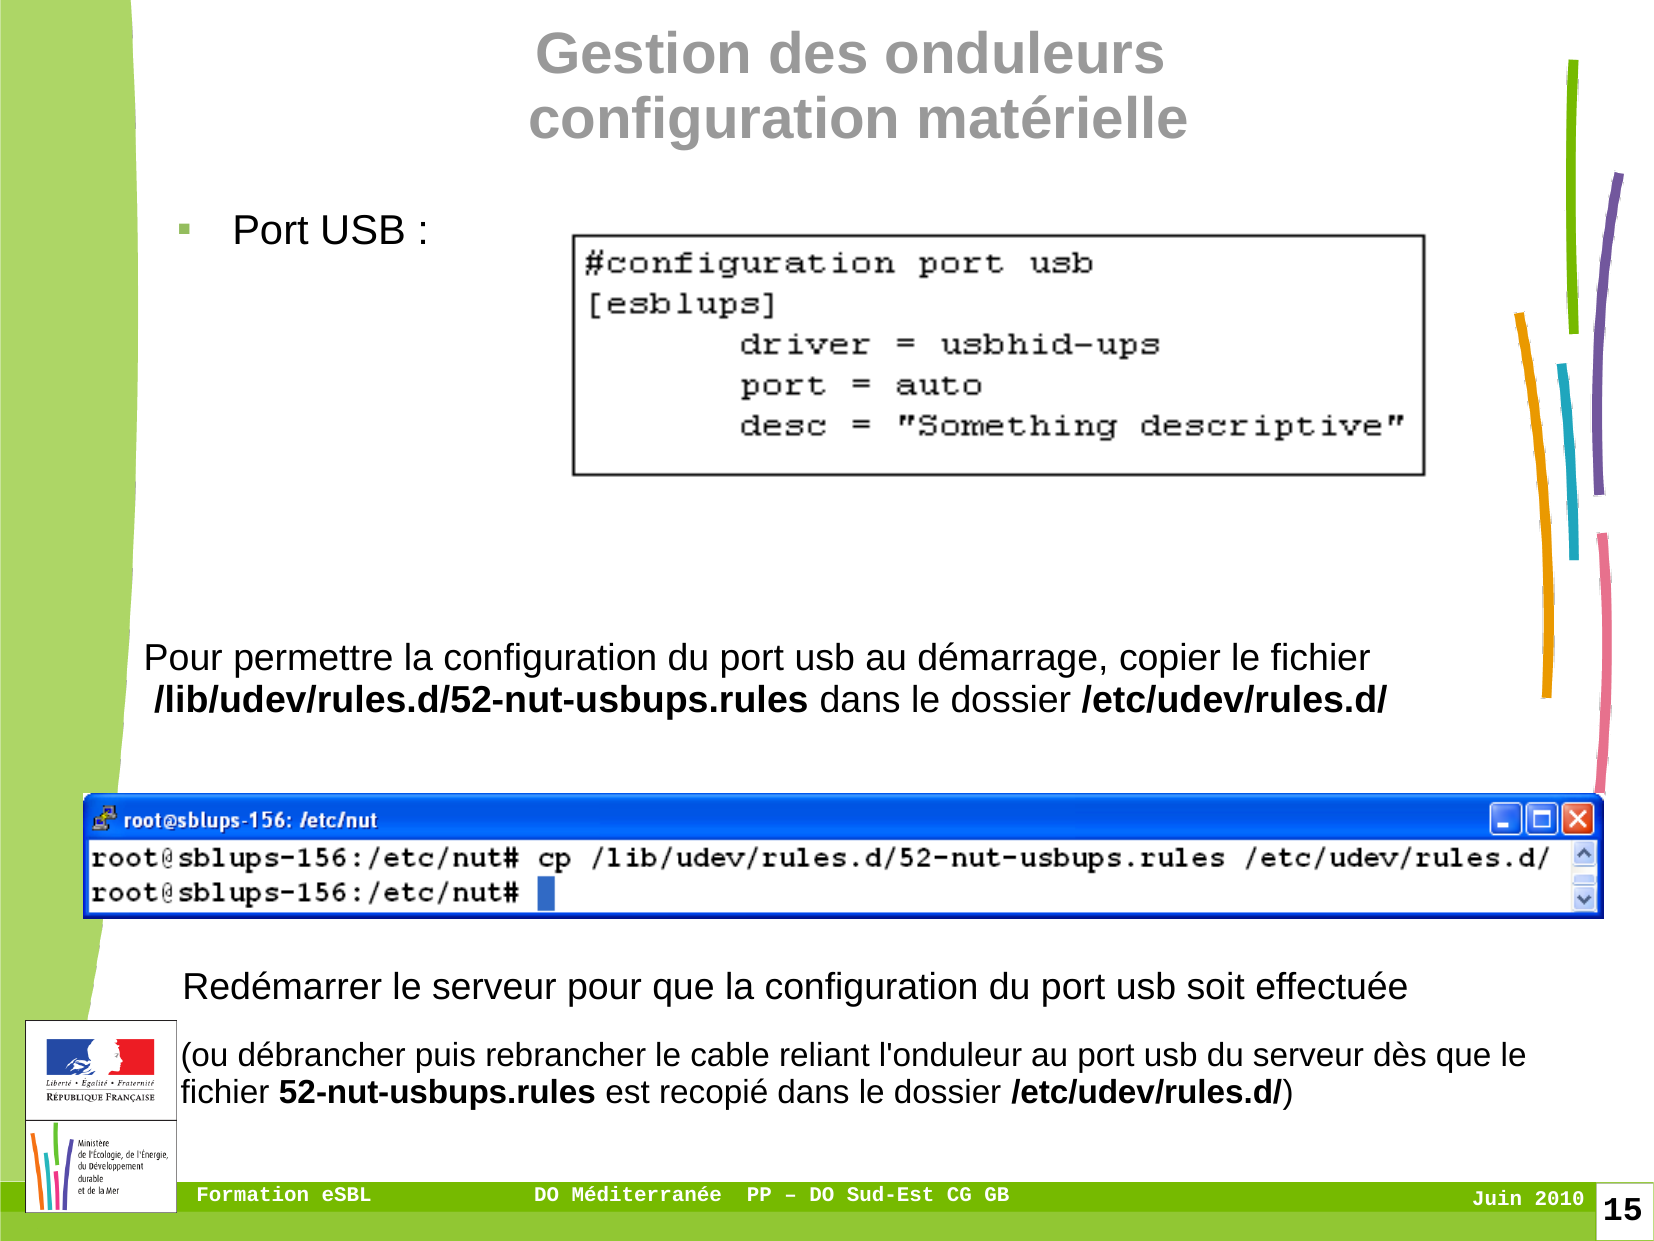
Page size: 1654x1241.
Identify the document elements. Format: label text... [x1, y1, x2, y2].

picture [0, 0, 1654, 1241]
title Gestion des onduleurs configuration matérielle [152, 20, 1566, 151]
list Port USB : Pour permettre la configuration du port usb au démarrage, copier le fichier /lib/udev/rules.d/52-nut-usbups.rules dans le dossier /etc/udev/rules.d/ Redémarrer le serveur pour que la configuration du port usb soit effectuée (ou débrancher puis rebrancher le cable reliant l'onduleur au port usb du serveur dès que le fichier 52-nut-usbups.rules est recopié dans le dossier /etc/udev/rules.d/) [143, 206, 1601, 793]
list Port USB : Pour permettre la configuration du port usb au démarrage, copier le fichier /lib/udev/rules.d/52-nut-usbups.rules dans le dossier /etc/udev/rules.d/ Redémarrer le serveur pour que la configuration du port usb soit effectuée (ou débrancher puis rebrancher le cable reliant l'onduleur au port usb du serveur dès que le fichier 52-nut-usbups.rules est recopié dans le dossier /etc/udev/rules.d/) [143, 919, 1601, 1137]
